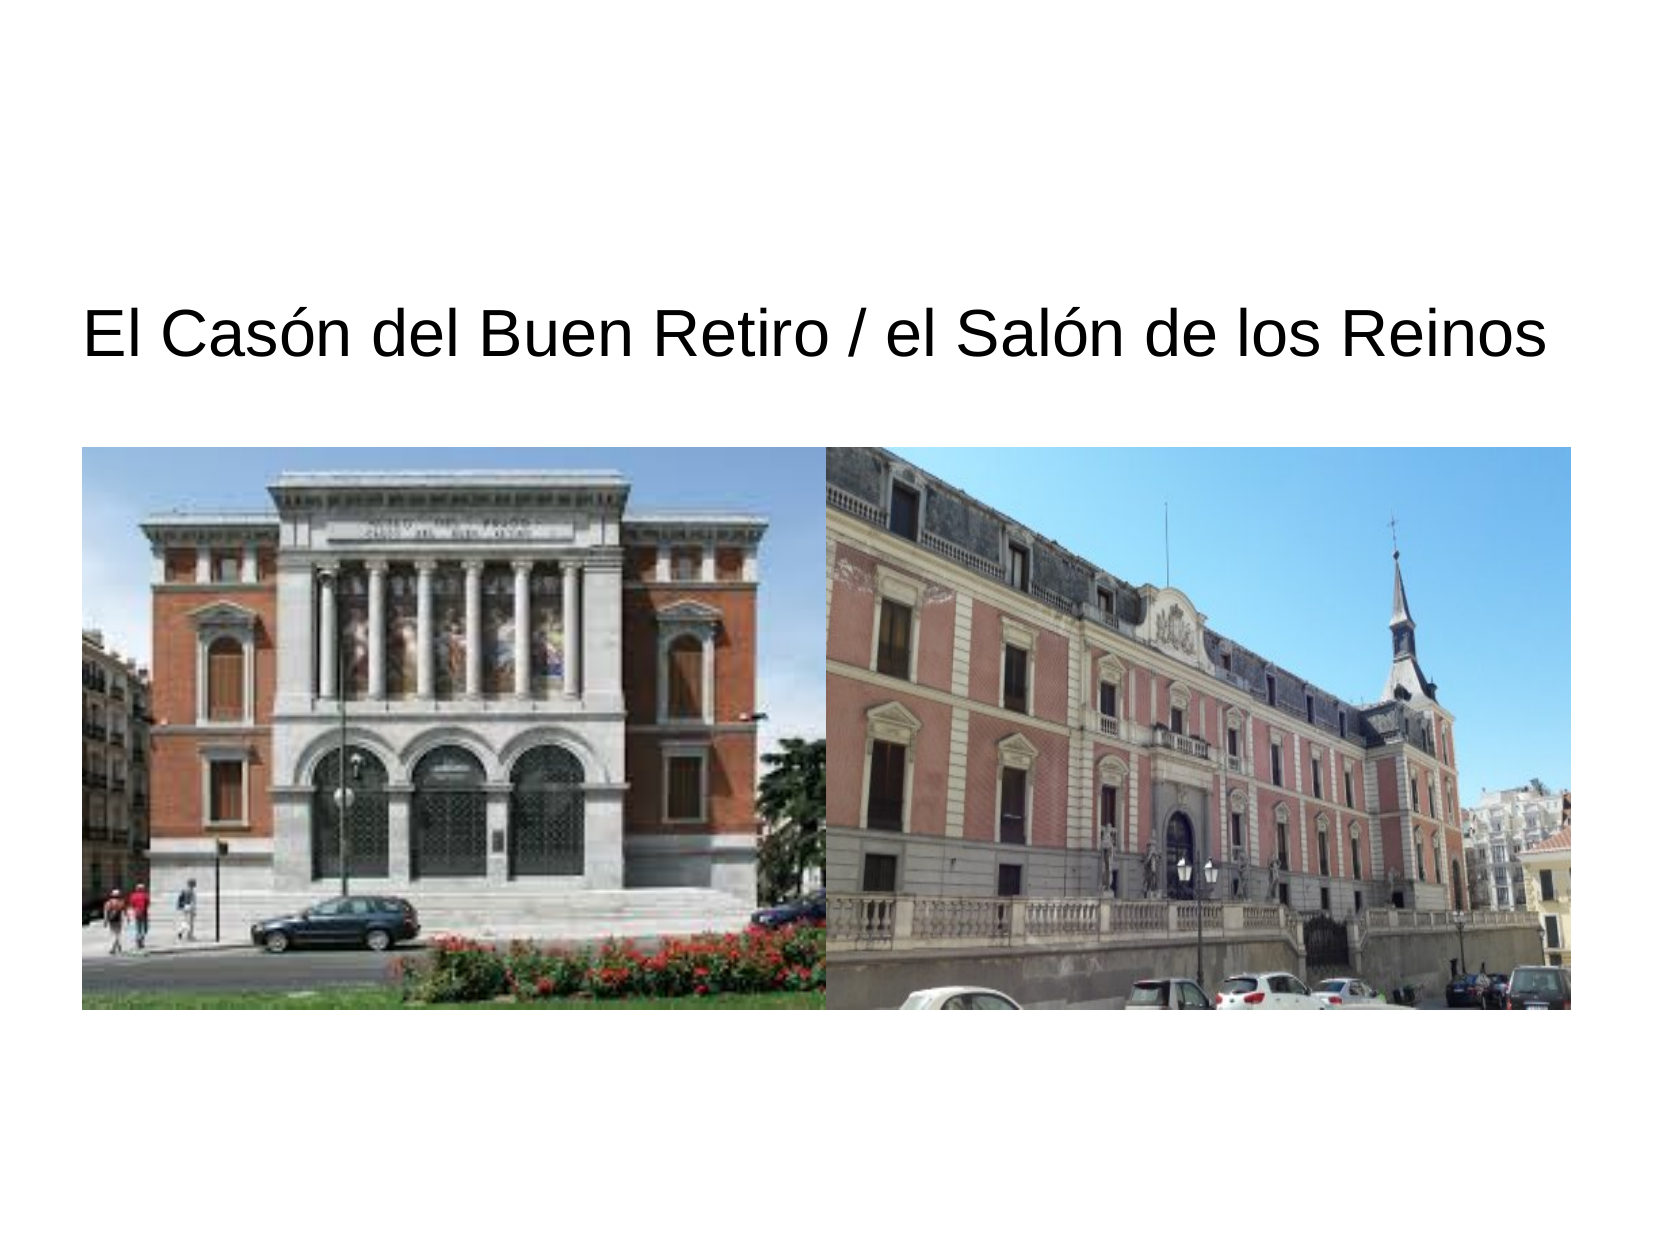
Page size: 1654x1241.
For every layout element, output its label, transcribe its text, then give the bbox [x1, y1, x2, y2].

list El Casón del Buen Retiro / el Salón de los Reinos [82, 290, 1571, 447]
picture [82, 447, 1571, 1010]
